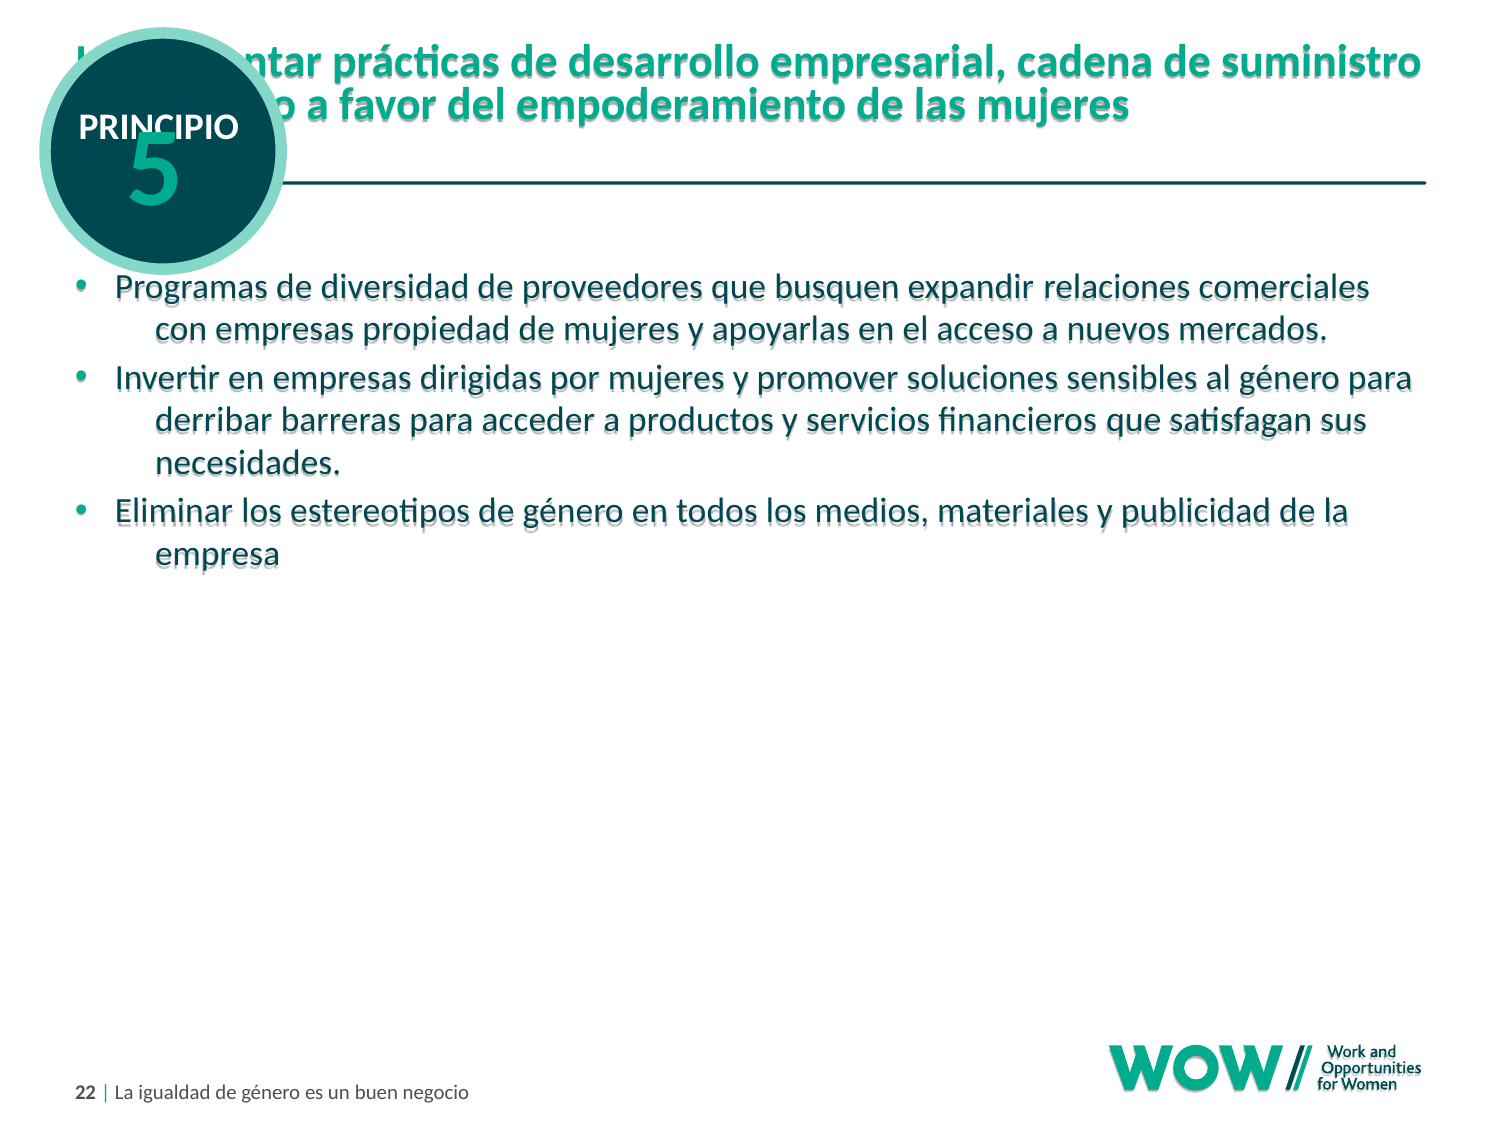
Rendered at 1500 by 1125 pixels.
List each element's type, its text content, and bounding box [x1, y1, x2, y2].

text_box [78, 32, 244, 65]
text_box 22 | La igualdad de género es un buen negocio [75, 1045, 700, 1106]
list Programas de diversidad de proveedores que busquen expandir relaciones comerciales con empresas propiedad de mujeres y apoyarlas en el acceso a nuevos mercados. Invertir en empresas dirigidas por mujeres y promover soluciones sensibles al género para derribar barreras para acceder a productos y servicios financieros que satisfagan sus necesidades. Eliminar los estereotipos de género en todos los medios, materiales y publicidad de la empresa [75, 342, 1345, 1009]
text_box PRINCIPIO 5 [29, 65, 297, 216]
text_box [64, 216, 262, 270]
title Implementar prácticas de desarrollo empresarial, cadena de suministro y mercadeo a favor del empoderamiento de las mujeres [342, 36, 1405, 151]
